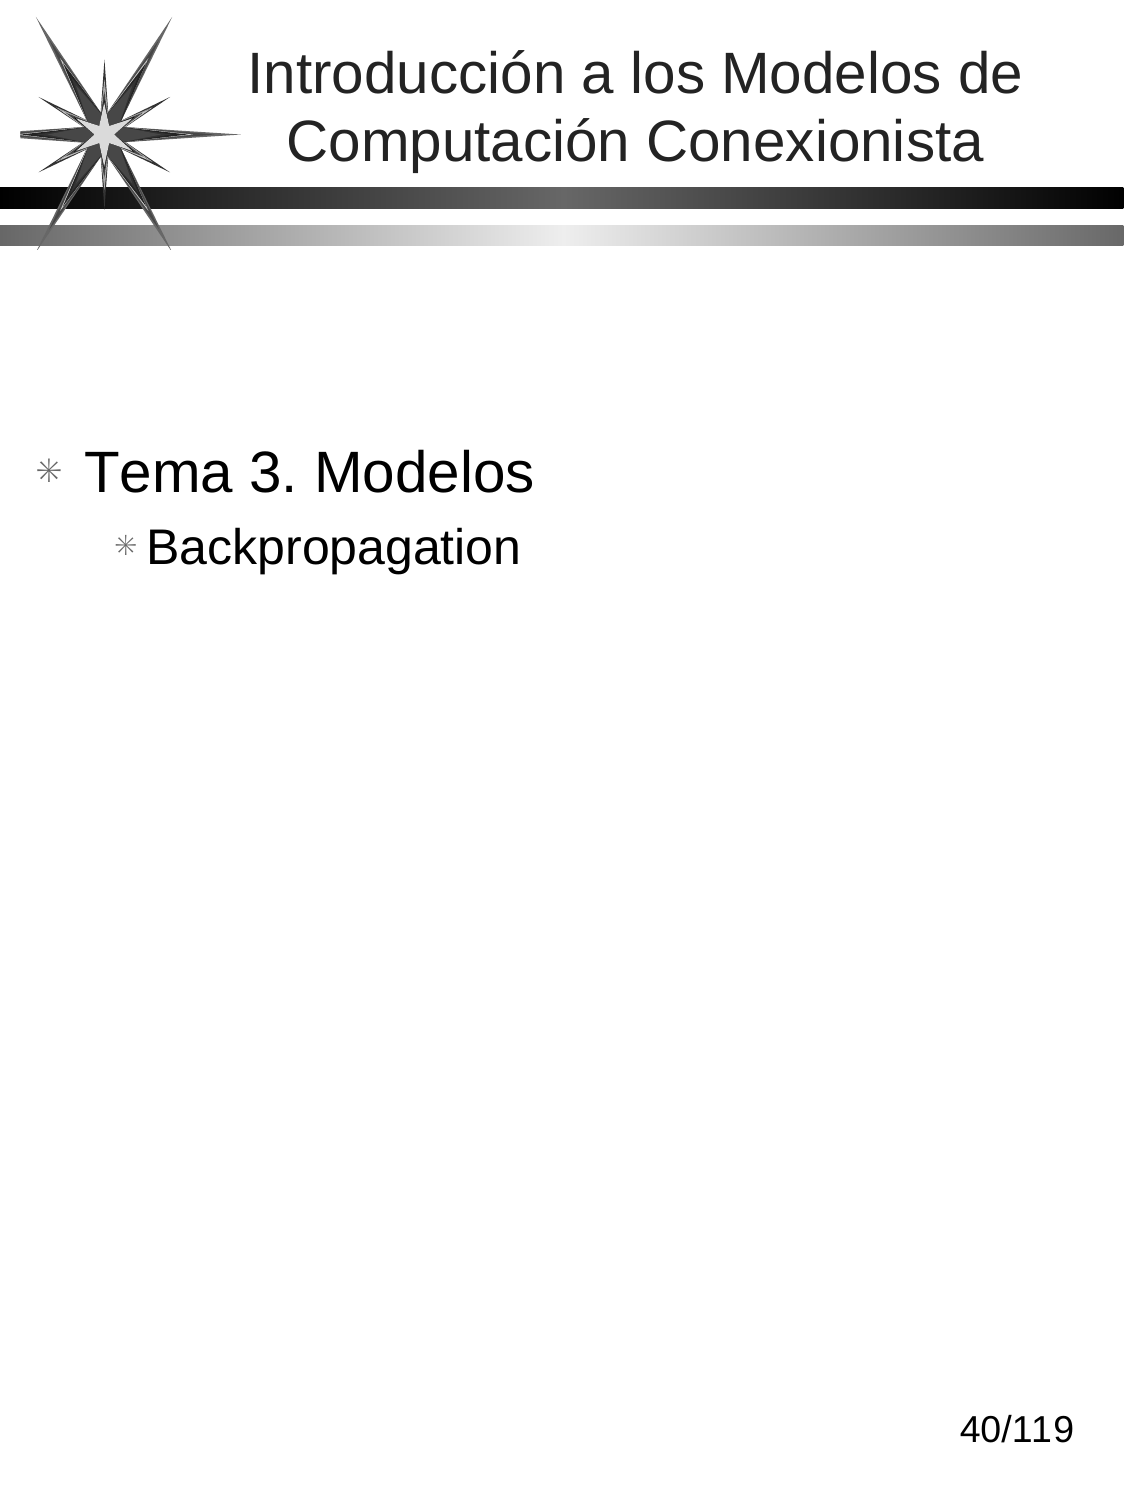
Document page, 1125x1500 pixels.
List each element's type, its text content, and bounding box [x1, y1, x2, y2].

list Tema 3. Modelos Backpropagation [37, 275, 1075, 1451]
title Introducción a los Modelos de Computación Conexionista [174, 10, 1097, 203]
